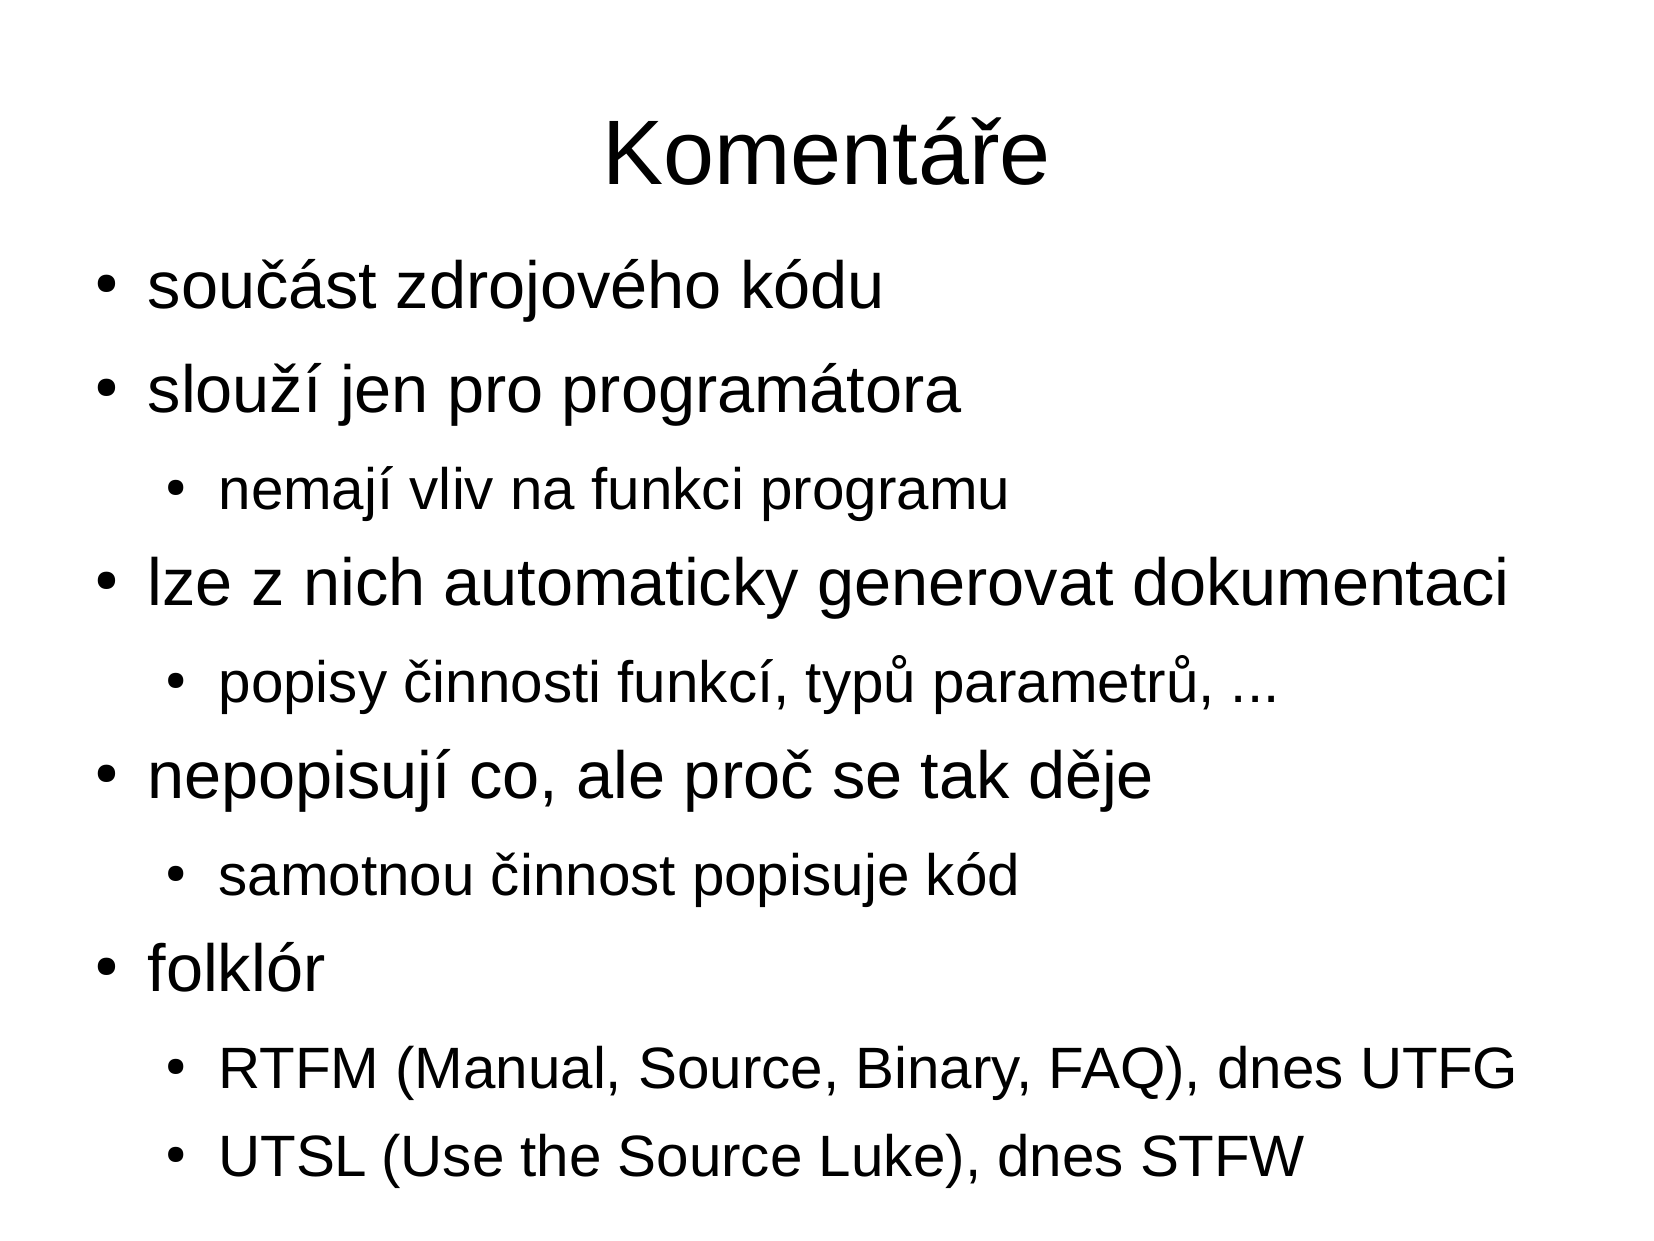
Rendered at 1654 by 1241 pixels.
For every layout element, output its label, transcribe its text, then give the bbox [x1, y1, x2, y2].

list součást zdrojového kódu slouží jen pro programátora nemají vliv na funkci programu lze z nich automaticky generovat dokumentaci popisy činnosti funkcí, typů parametrů, ... nepopisují co, ale proč se tak děje samotnou činnost popisuje kód folklór RTFM (Manual, Source, Binary, FAQ), dnes UTFG UTSL (Use the Source Luke), dnes STFW [76, 248, 1565, 1190]
title Komentáře [82, 56, 1571, 250]
